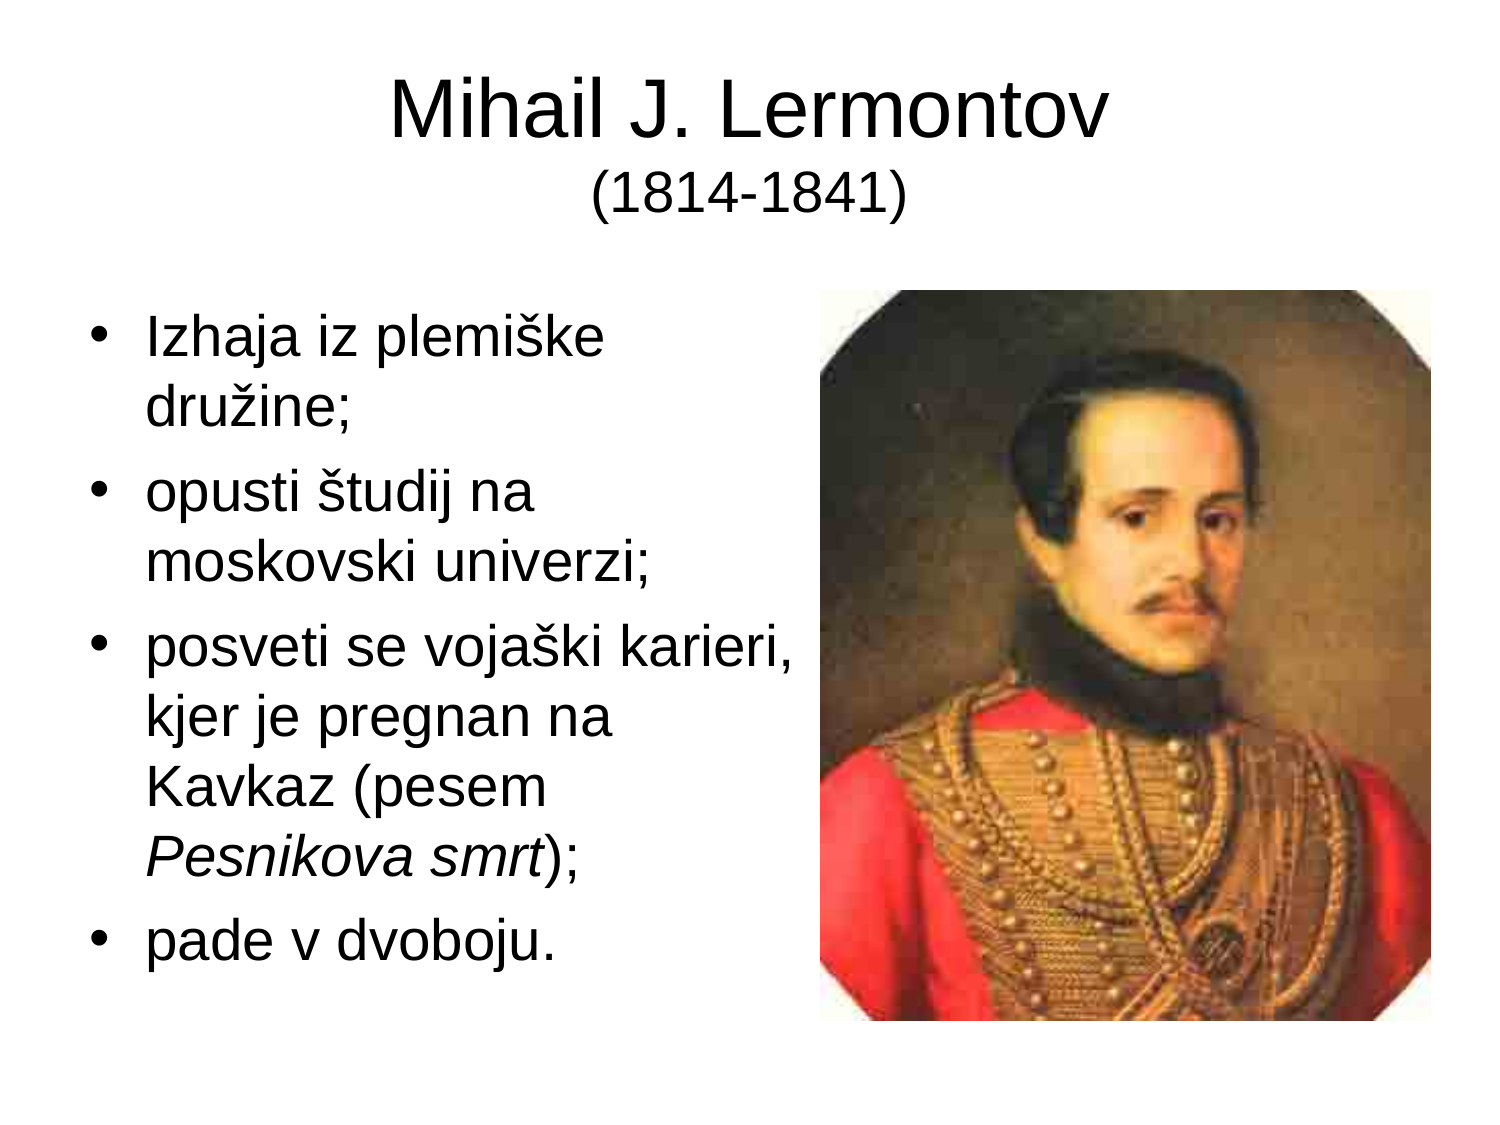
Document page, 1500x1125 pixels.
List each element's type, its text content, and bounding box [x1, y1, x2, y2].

picture [820, 290, 1431, 1021]
list Izhaja iz plemiške družine; opusti študij na moskovski univerzi; posveti se vojaški karieri, kjer je pregnan na Kavkaz (pesem Pesnikova smrt); pade v dvoboju. [75, 290, 820, 1005]
title Mihail J. Lermontov (1814-1841) [75, 45, 1425, 233]
